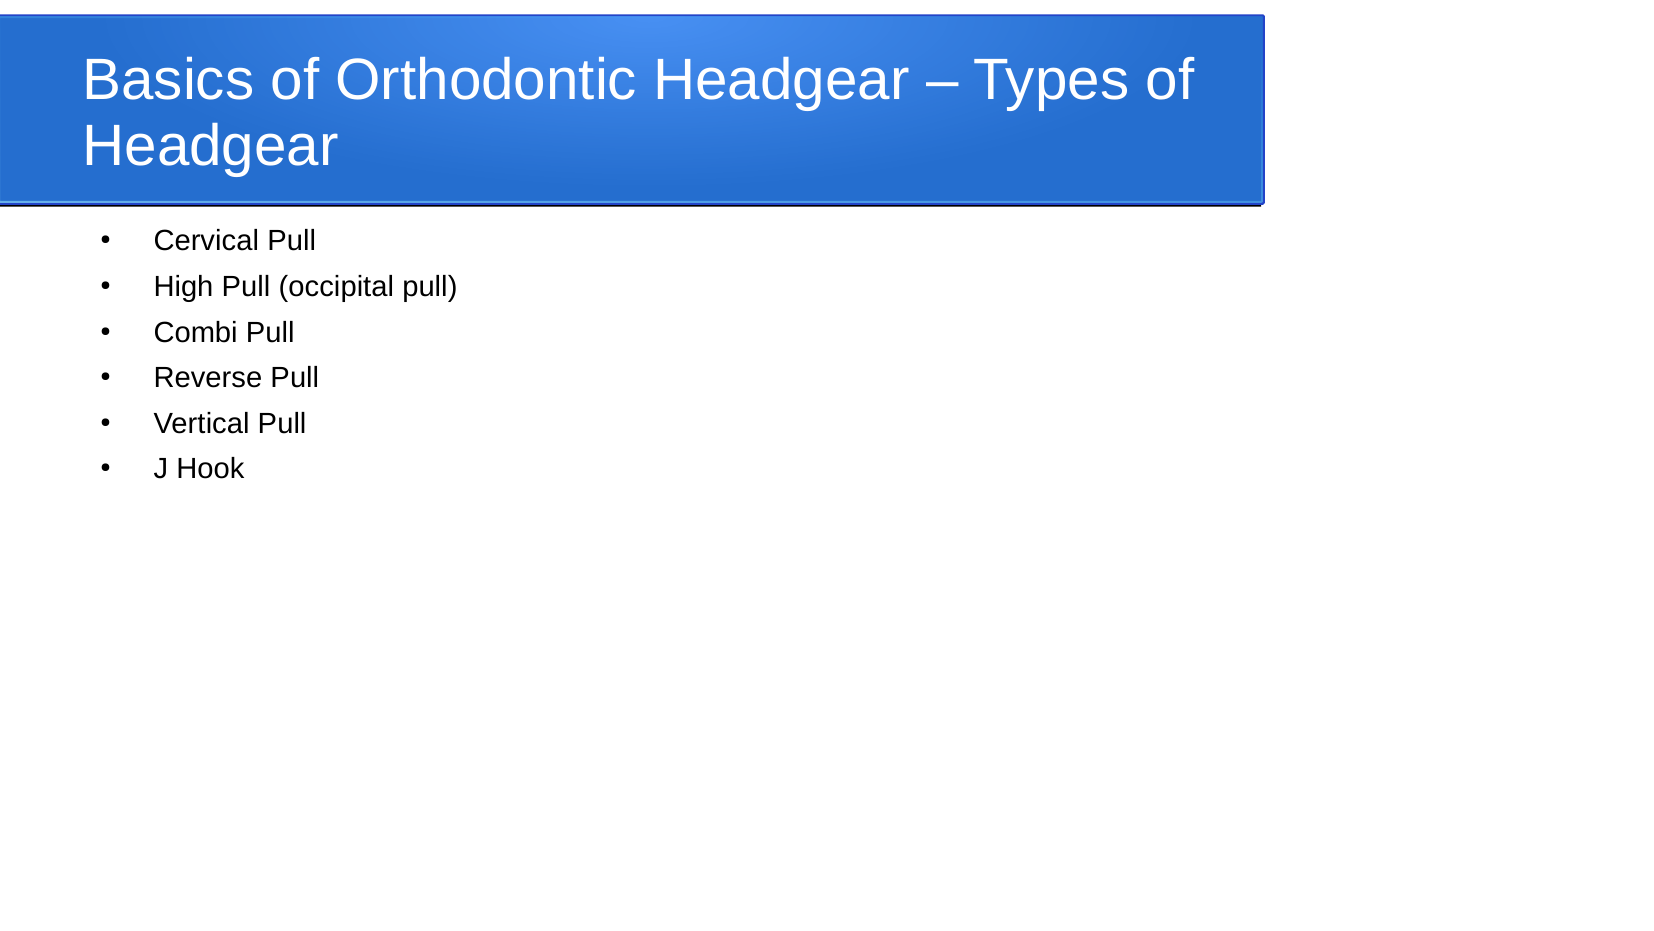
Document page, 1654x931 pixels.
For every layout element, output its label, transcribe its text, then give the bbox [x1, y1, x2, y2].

list Cervical Pull High Pull (occipital pull) Combi Pull Reverse Pull Vertical Pull J Hook [82, 224, 1571, 764]
title Basics of Orthodontic Headgear – Types of Headgear [82, 35, 1235, 189]
